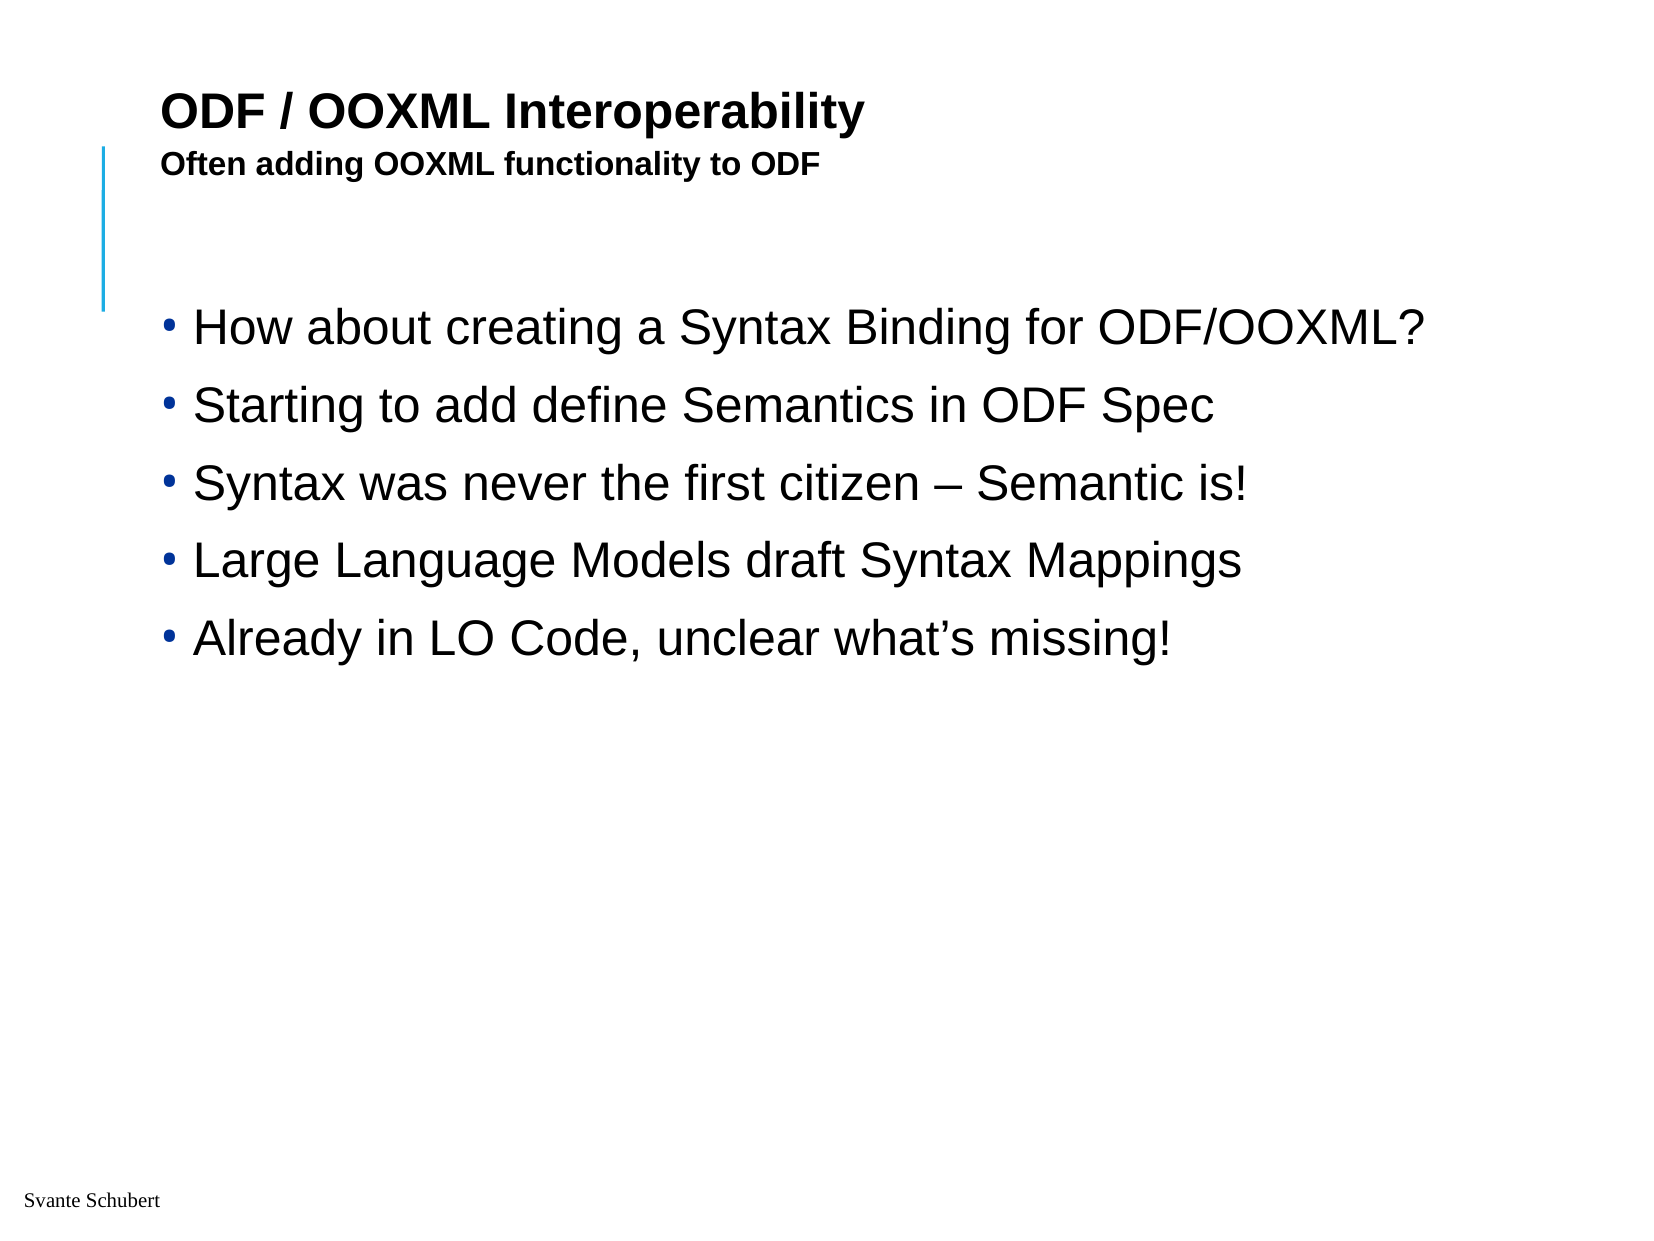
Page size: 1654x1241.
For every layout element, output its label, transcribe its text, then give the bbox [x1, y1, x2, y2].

text_box Svante Schubert [23, 1186, 588, 1218]
list How about creating a Syntax Binding for ODF/OOXML? Starting to add define Semantics in ODF Spec Syntax was never the first citizen – Semantic is! Large Language Models draft Syntax Mappings Already in LO Code, unclear what’s missing! [160, 294, 1569, 1114]
title ODF / OOXML Interoperability Often adding OOXML functionality to ODF [160, 74, 1530, 242]
